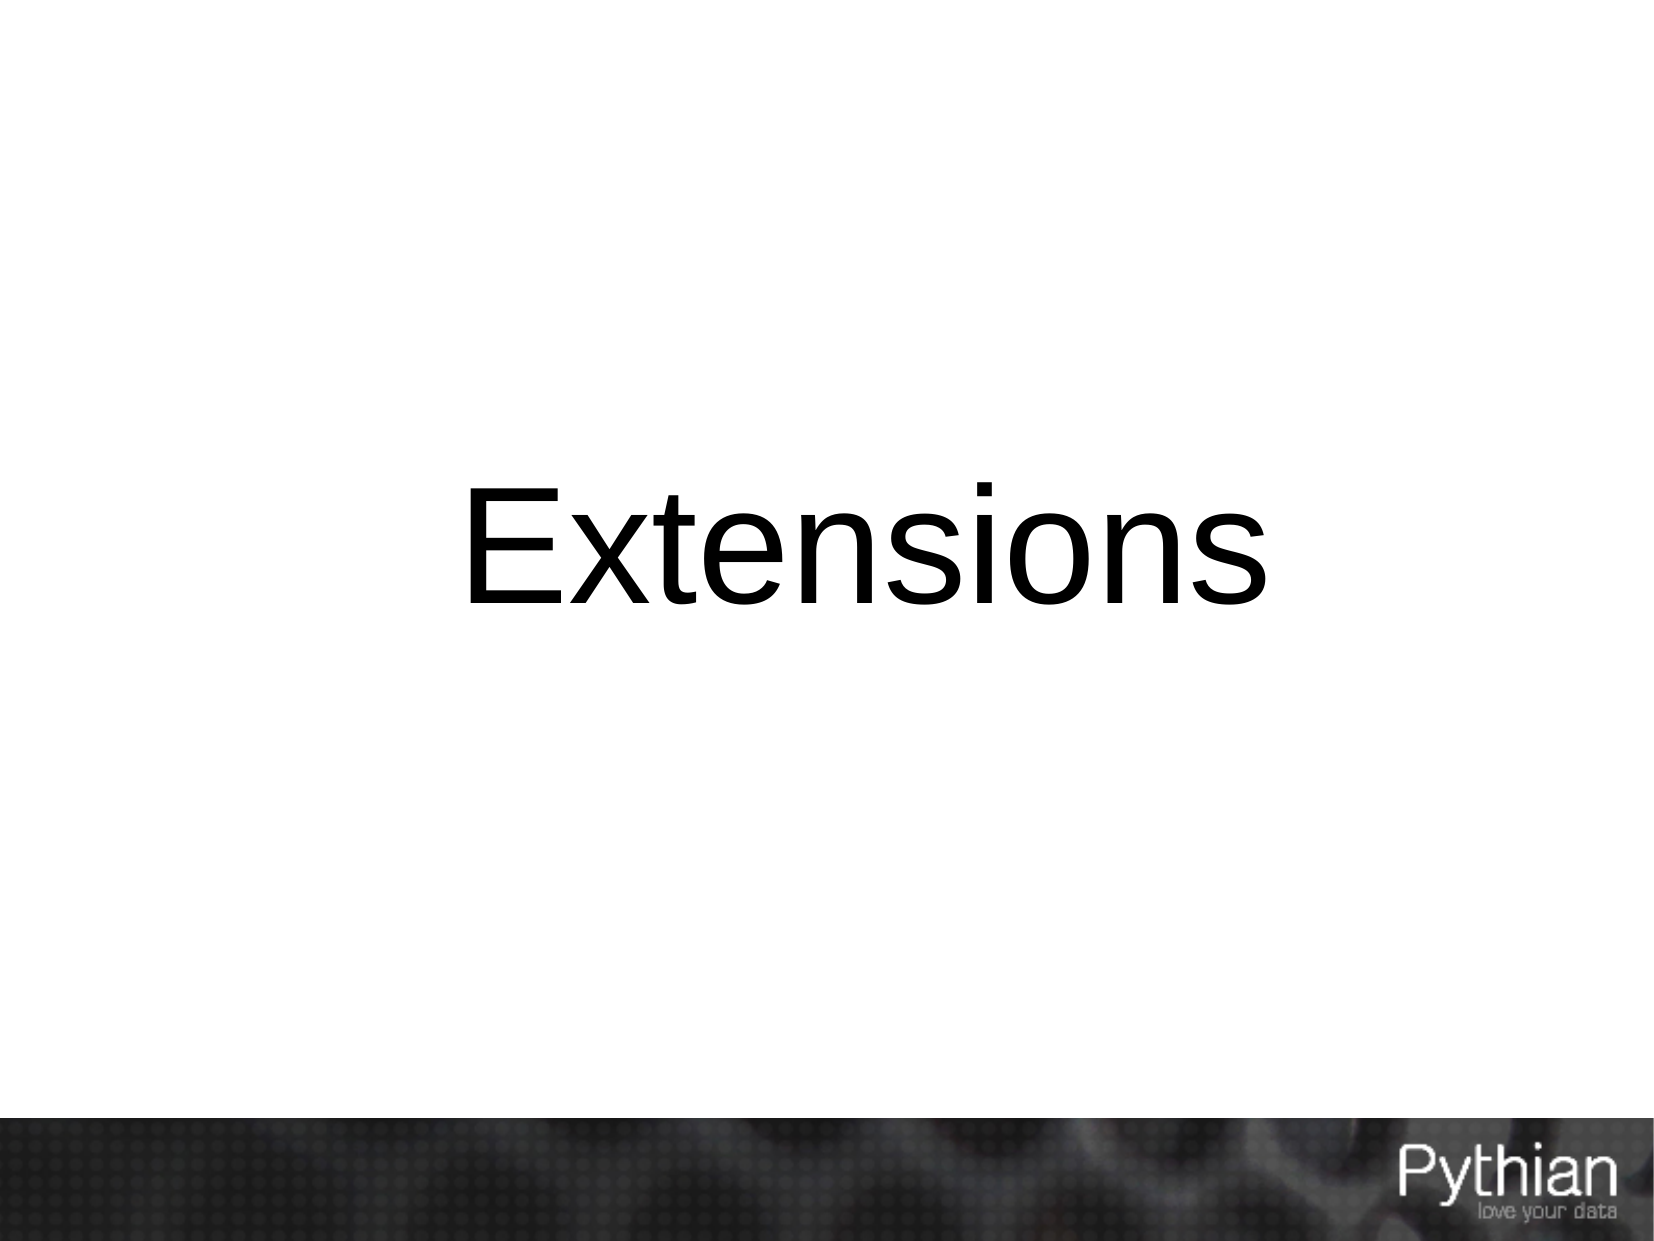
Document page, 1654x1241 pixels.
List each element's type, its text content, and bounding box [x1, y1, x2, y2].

picture [0, 1118, 1654, 1241]
list Extensions [82, 237, 1571, 1041]
